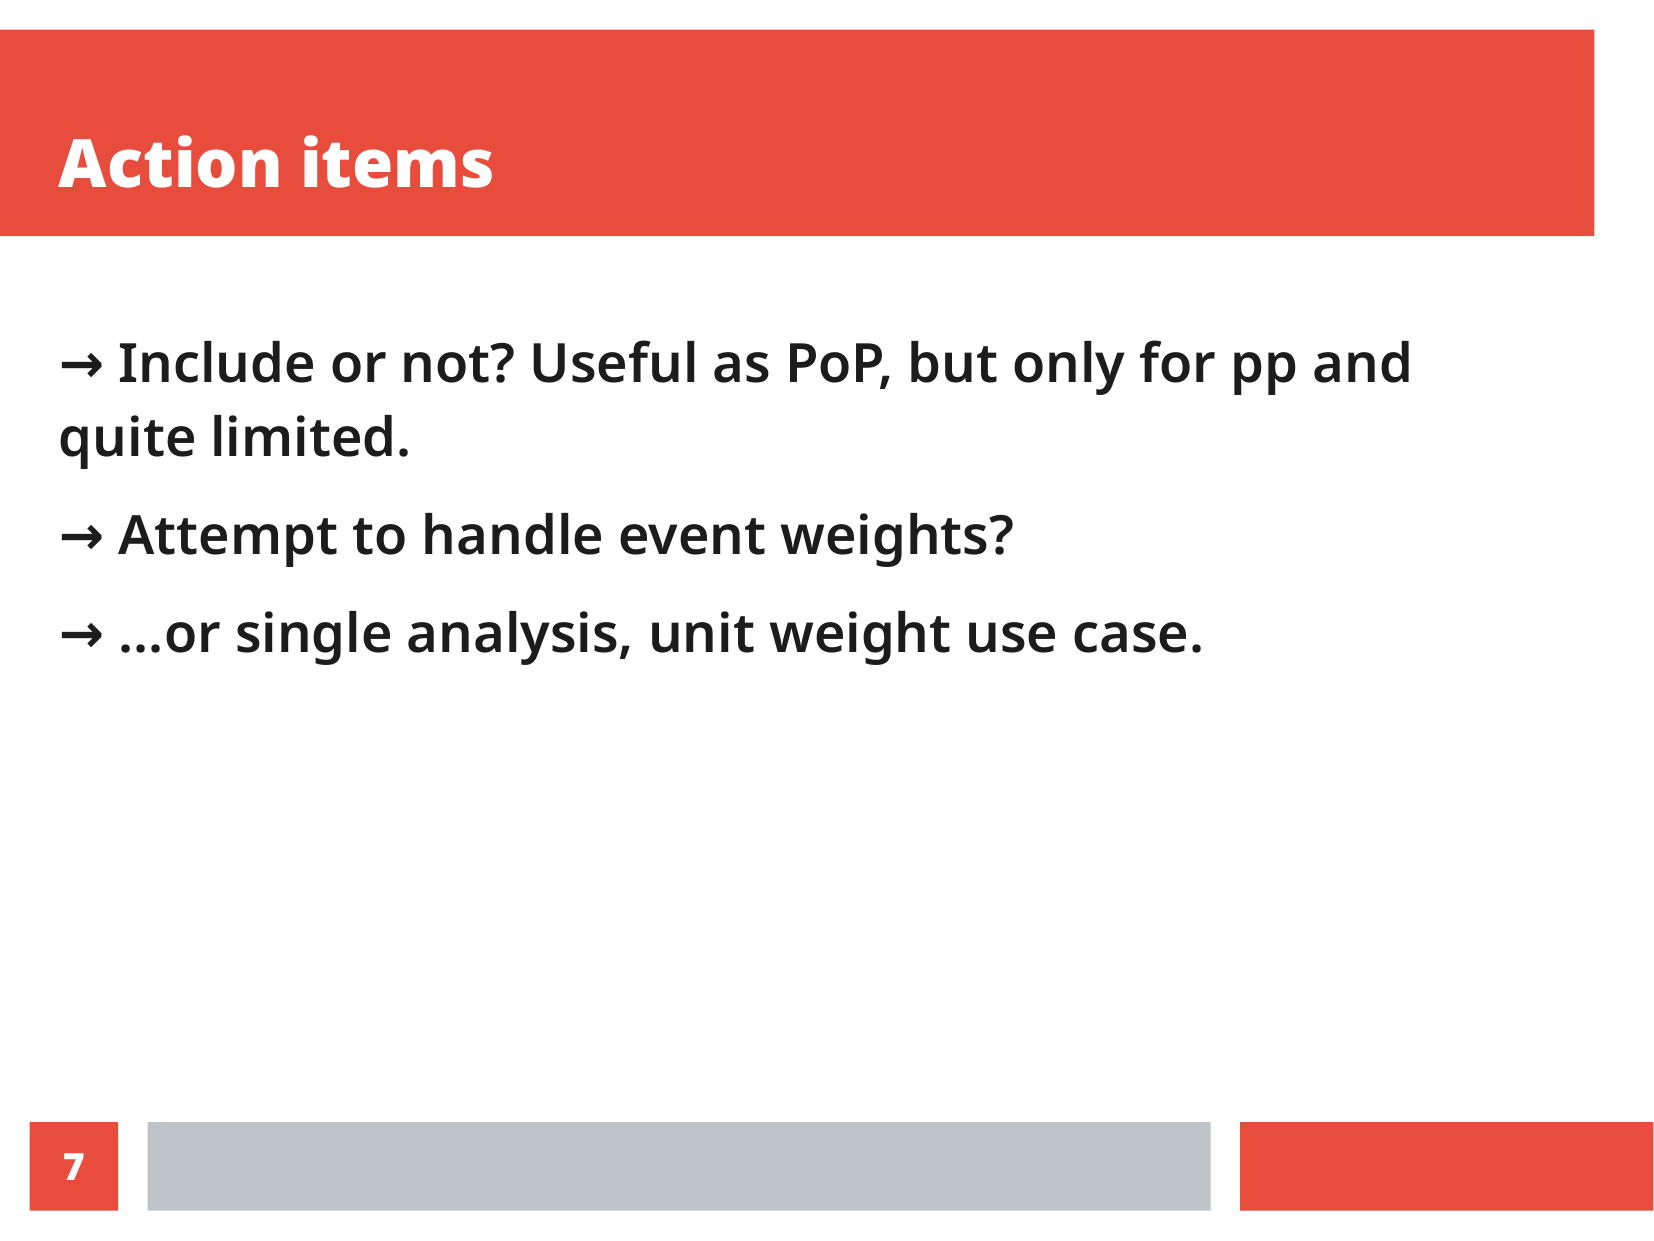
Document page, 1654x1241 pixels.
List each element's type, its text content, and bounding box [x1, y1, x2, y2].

list → Include or not? Useful as PoP, but only for pp and quite limited. → Attempt to handle event weights? → ...or single analysis, unit weight use case. [59, 324, 1565, 1093]
title Action items [59, 59, 1595, 207]
